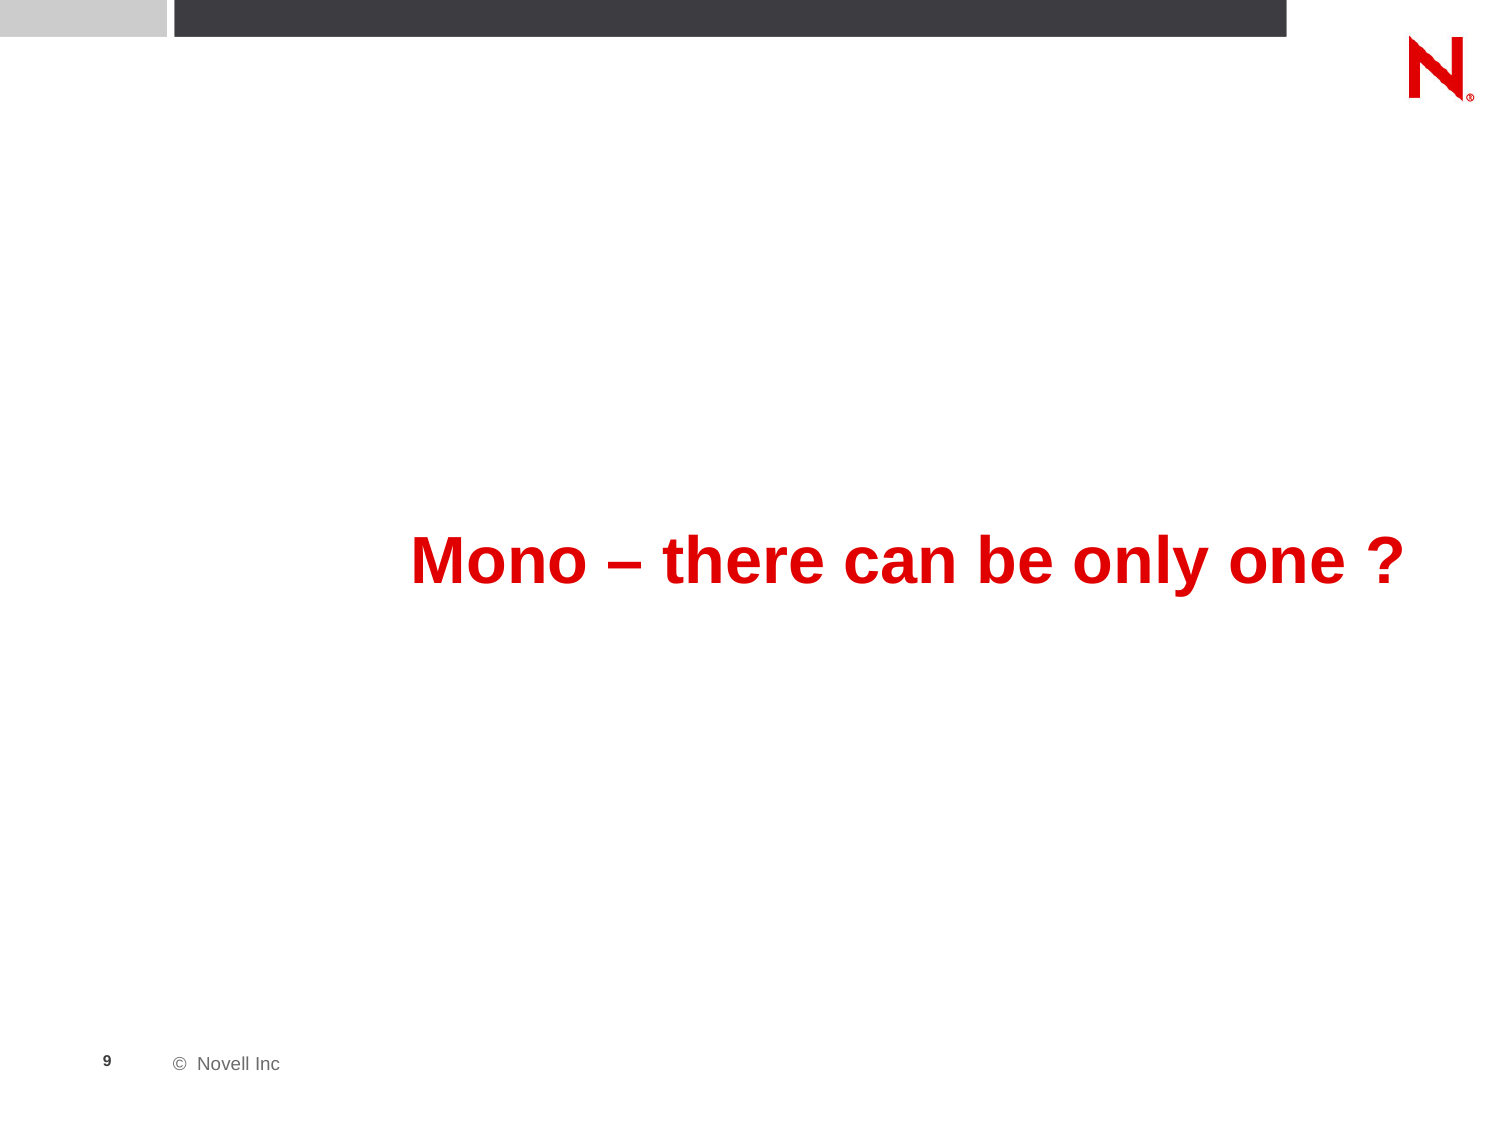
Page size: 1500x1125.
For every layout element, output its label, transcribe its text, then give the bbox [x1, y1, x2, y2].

title Mono – there can be only one ? [71, 460, 1422, 664]
picture [1404, 32, 1477, 105]
